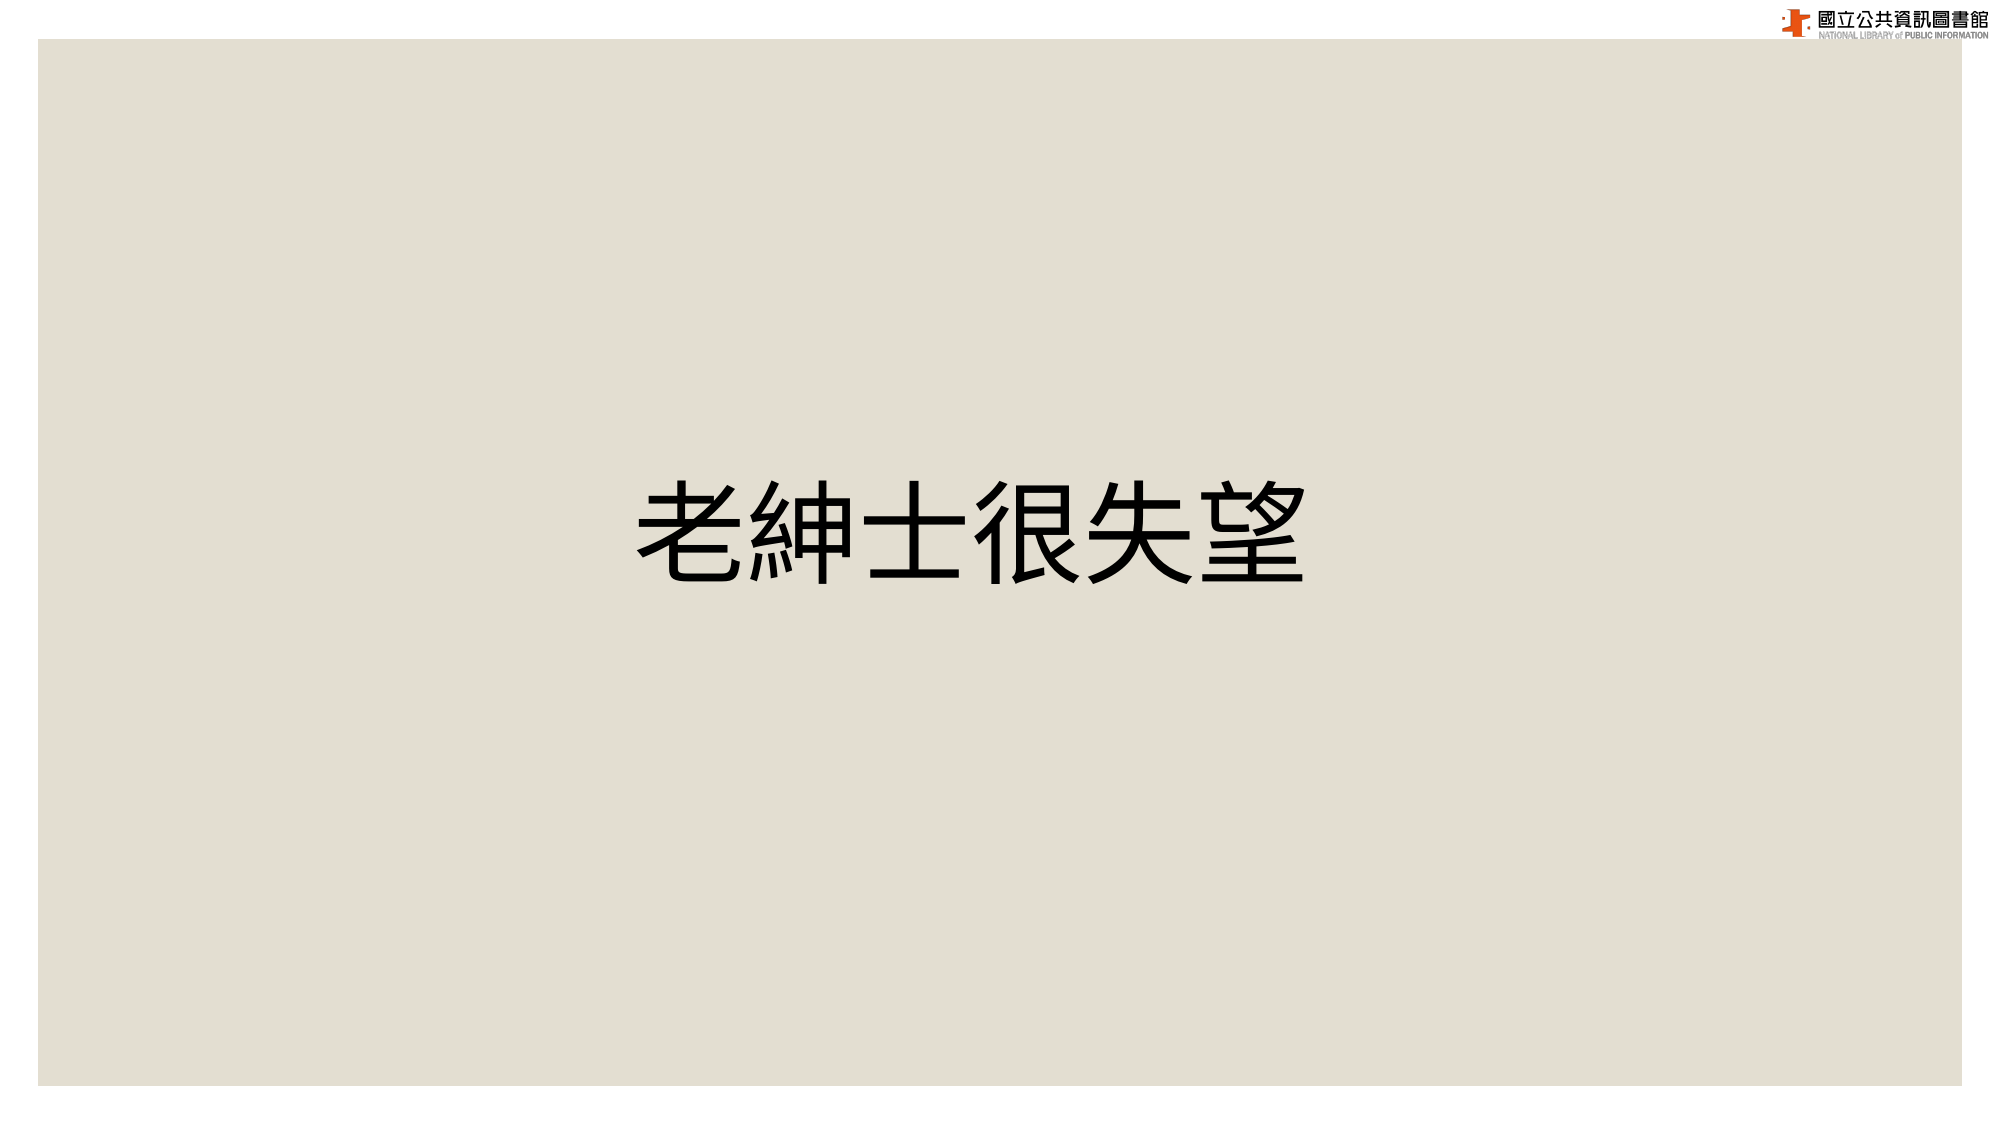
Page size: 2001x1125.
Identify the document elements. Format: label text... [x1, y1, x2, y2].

text_box 老紳士很失望 [618, 455, 1331, 607]
